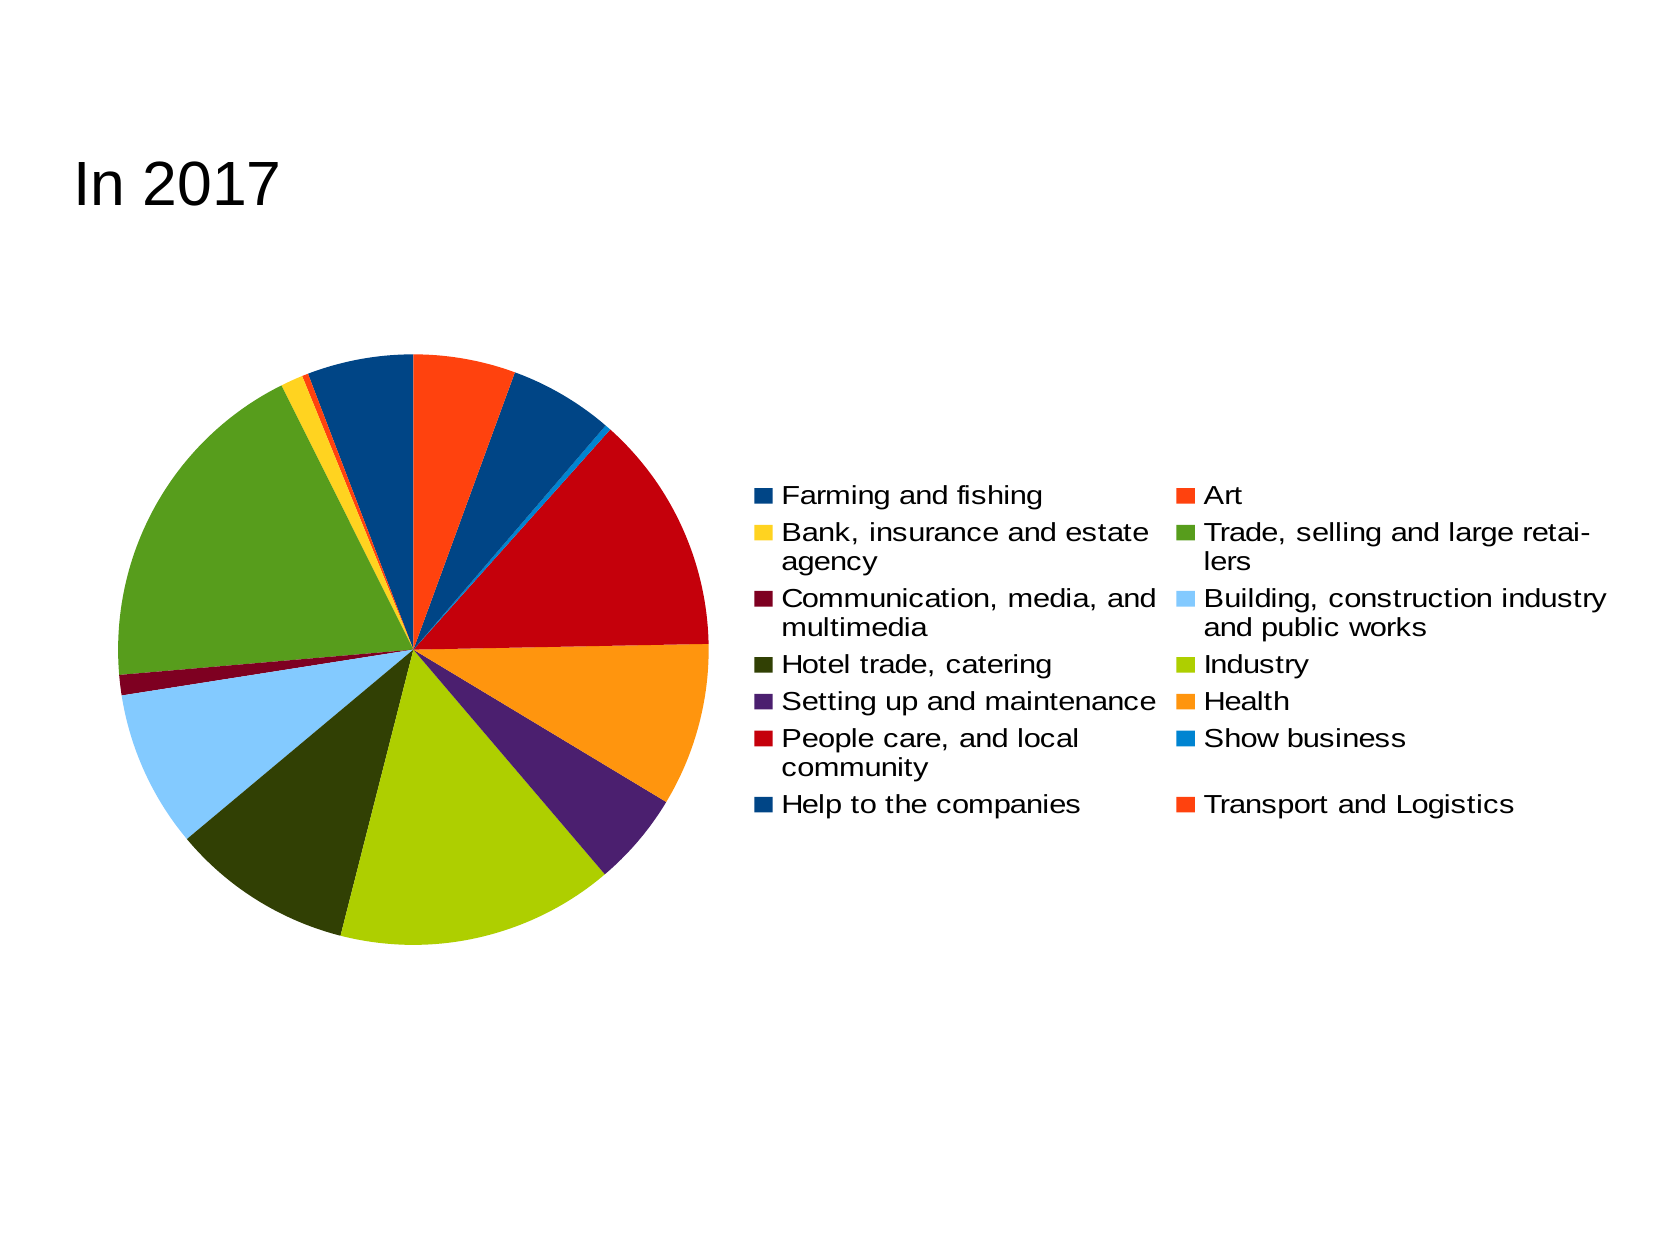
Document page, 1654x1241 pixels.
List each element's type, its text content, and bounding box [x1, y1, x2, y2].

text_box In 2017 [59, 141, 626, 260]
picture [744, 473, 1619, 827]
picture [118, 354, 709, 945]
